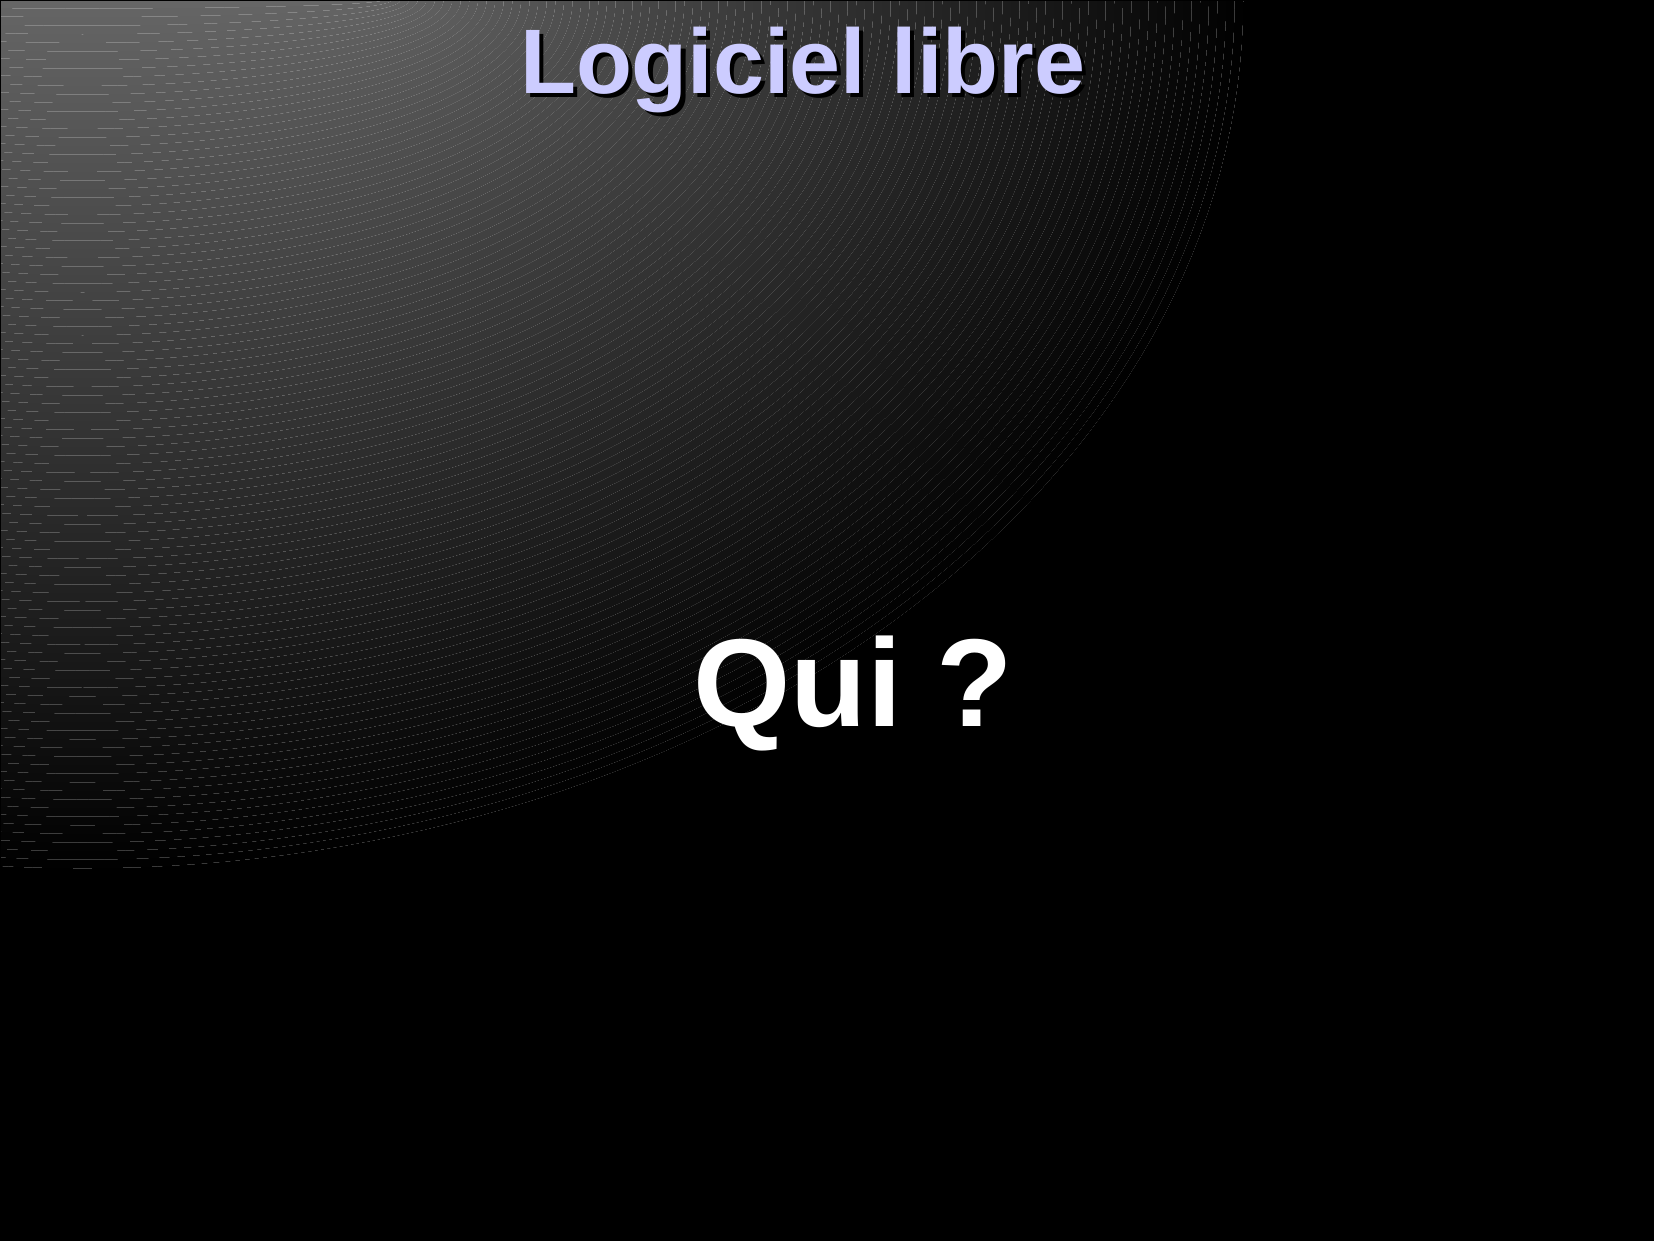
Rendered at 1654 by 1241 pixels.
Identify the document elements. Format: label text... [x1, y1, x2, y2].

subtitle Qui ? [47, 215, 1625, 1152]
title Logiciel libre [59, 5, 1548, 119]
